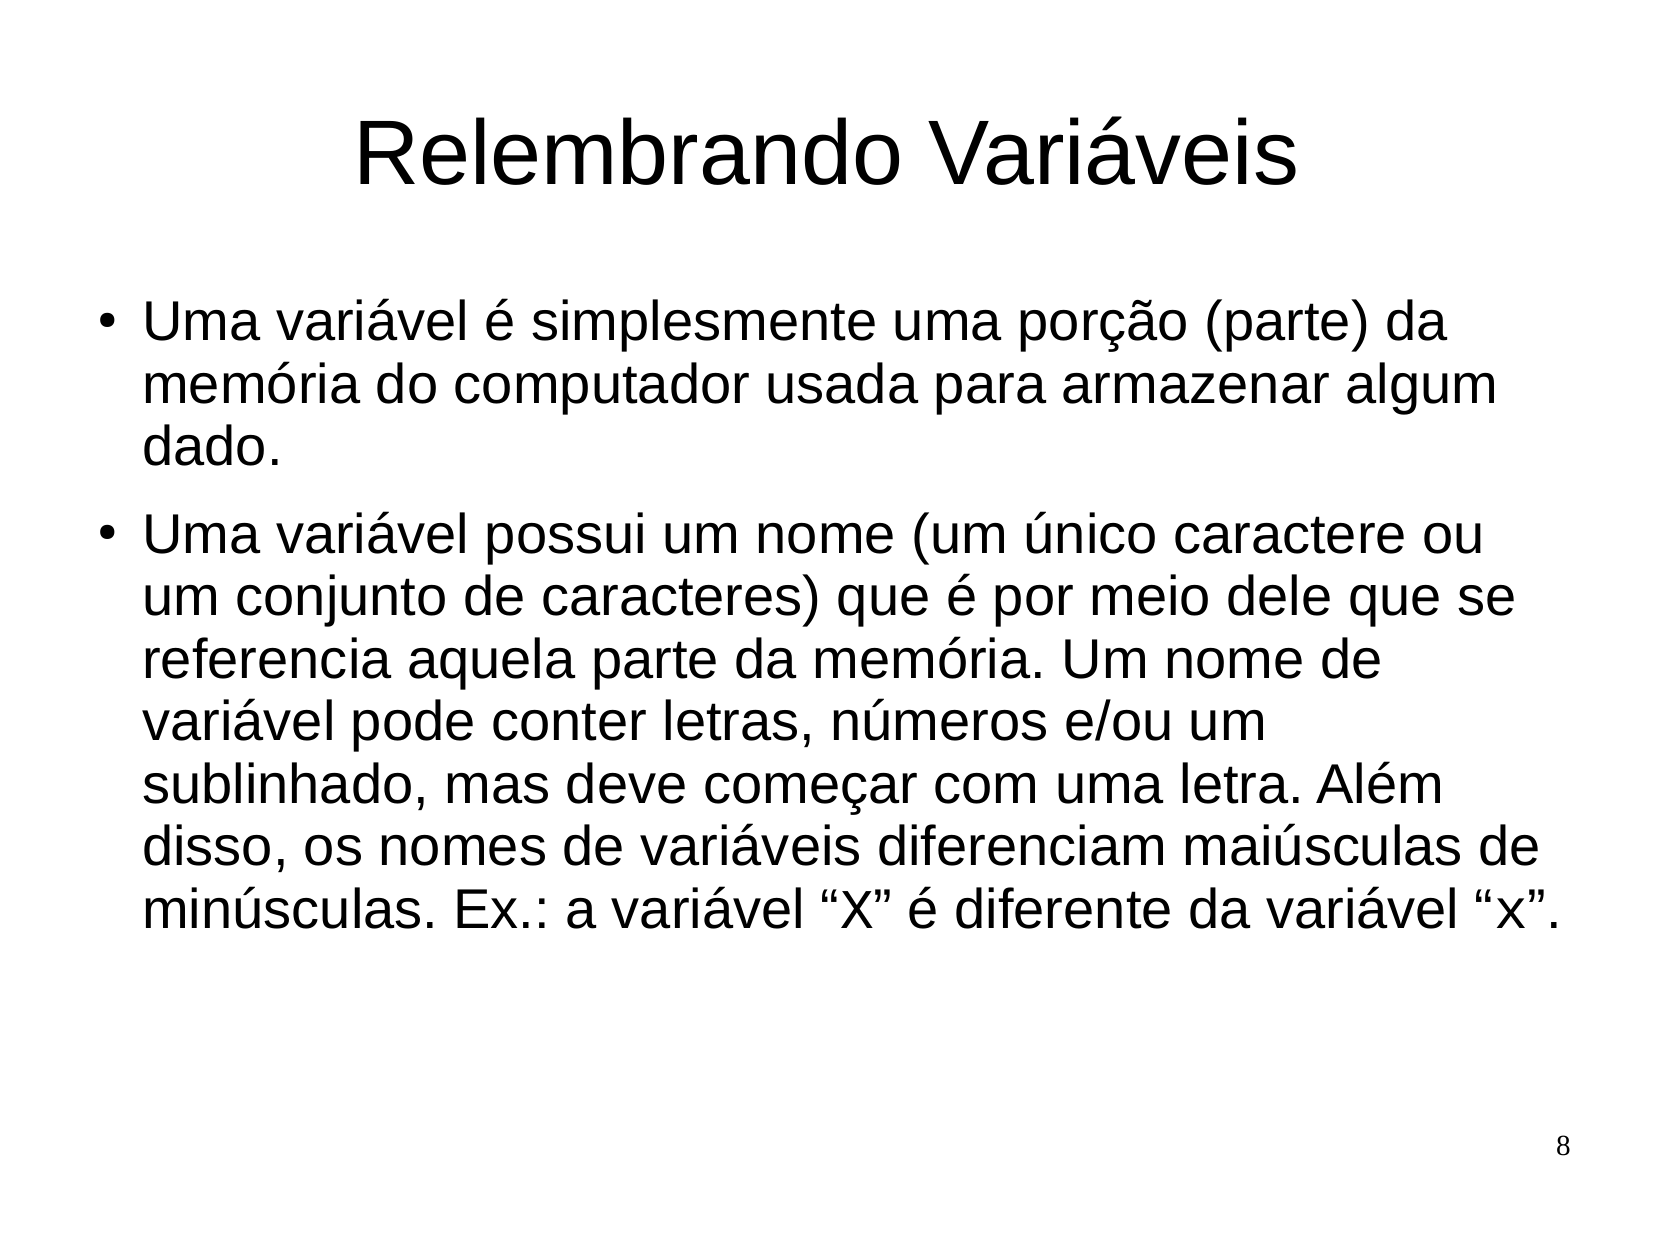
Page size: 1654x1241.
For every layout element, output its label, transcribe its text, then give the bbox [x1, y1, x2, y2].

list Uma variável é simplesmente uma porção (parte) da memória do computador usada para armazenar algum dado. Uma variável possui um nome (um único caractere ou um conjunto de caracteres) que é por meio dele que se referencia aquela parte da memória. Um nome de variável pode conter letras, números e/ou um sublinhado, mas deve começar com uma letra. Além disso, os nomes de variáveis diferenciam maiúsculas de minúsculas. Ex.: a variável “X” é diferente da variável “x”. [82, 290, 1571, 1010]
title Relembrando Variáveis [82, 49, 1571, 257]
